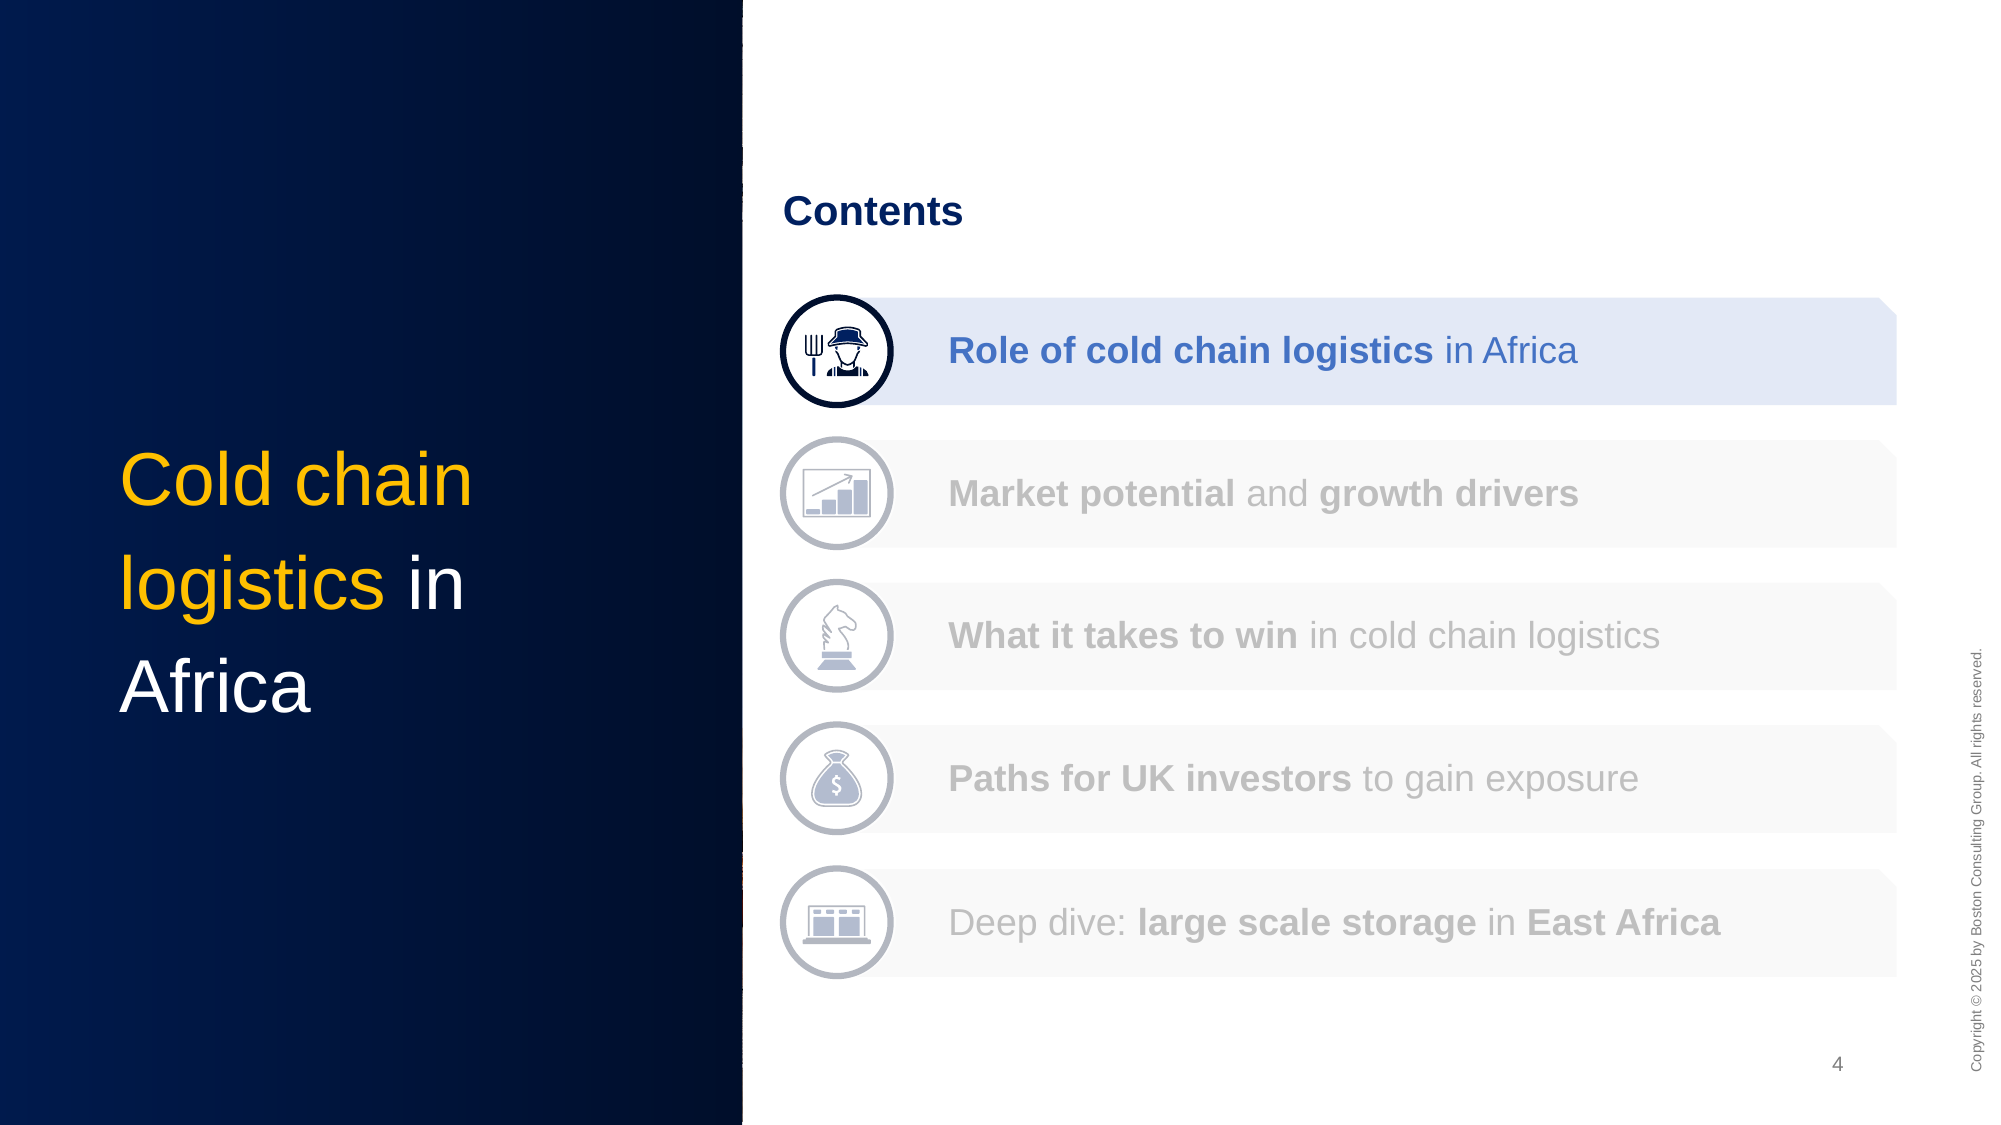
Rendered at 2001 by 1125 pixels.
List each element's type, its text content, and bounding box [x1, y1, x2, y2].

text_box [0, 0, 742, 1125]
text_box Contents [783, 176, 1897, 247]
text_box Paths for UK investors to gain exposure [948, 725, 1897, 833]
text_box Role of cold chain logistics in Africa [948, 297, 1897, 406]
text_box [777, 862, 948, 981]
text_box [777, 719, 948, 838]
text_box Market potential and growth drivers [948, 440, 1897, 548]
text_box What it takes to win in cold chain logistics [948, 582, 1897, 691]
text_box Deep dive: large scale storage in East Africa [948, 869, 1897, 977]
text_box [777, 576, 948, 695]
text_box [783, 297, 948, 406]
text_box Cold chain logistics in Africa [103, 409, 665, 730]
text_box [777, 434, 948, 553]
